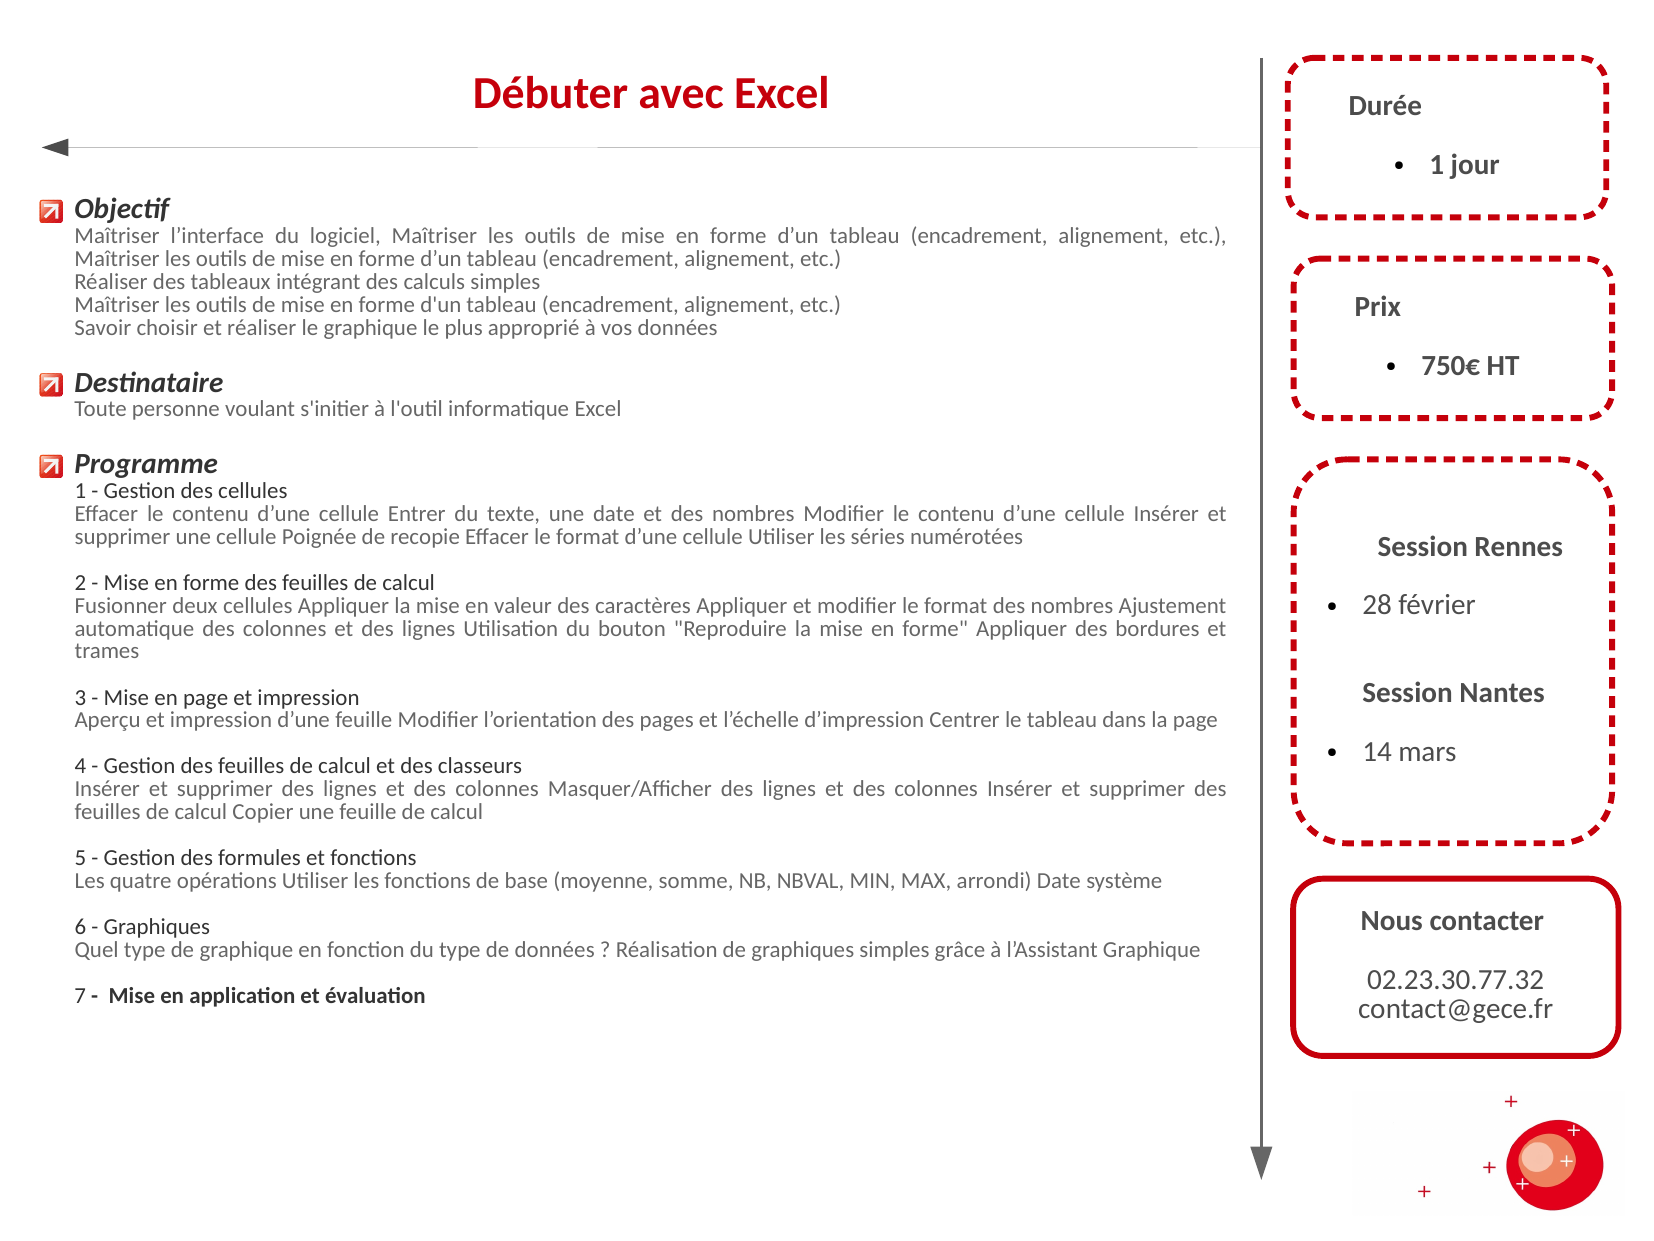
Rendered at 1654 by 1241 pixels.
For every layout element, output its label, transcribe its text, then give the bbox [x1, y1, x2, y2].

text_box Nous contacter 02.23.30.77.32 contact@gece.fr [1293, 878, 1619, 1056]
text_box Session Rennes 28 février Session Nantes 14 mars [1293, 459, 1613, 844]
table_header Objectif Maîtriser l’interface du logiciel, Maîtriser les outils de mise en forme d’un tableau (encadrement, alignement, etc.), Maîtriser les outils de mise en forme d’un tableau (encadrement, alignement, etc.) Réaliser des tableaux intégrant des calculs simples Maîtriser les outils de mise en forme d'un tableau (encadrement, alignement, etc.) Savoir choisir et réaliser le graphique le plus approprié à vos données Destinataire Toute personne voulant s'initier à l'outil informatique Excel Programme 1 - Gestion des cellules Effacer le contenu d’une cellule Entrer du texte, une date et des nombres Modifier le contenu d’une cellule Insérer et supprimer une cellule Poignée de recopie Effacer le format d’une cellule Utiliser les séries numérotées 2 - Mise en forme des feuilles de calcul Fusionner deux cellules Appliquer la mise en valeur des caractères Appliquer et modifier le format des nombres Ajustement automatique des colonnes et des lignes Utilisation du bouton "Reproduire la mise en forme" Appliquer des bordures et trames 3 - Mise en page et impression Aperçu et impression d’une feuille Modifier l’orientation des pages et l’échelle d’impression Centrer le tableau dans la page 4 - Gestion des feuilles de calcul et des classeurs Insérer et supprimer des lignes et des colonnes Masquer/Afficher des lignes et des colonnes Insérer et supprimer des feuilles de calcul Copier une feuille de calcul 5 - Gestion des formules et fonctions Les quatre opérations Utiliser les fonctions de base (moyenne, somme, NB, NBVAL, MIN, MAX, arrondi) Date système 6 - Graphiques Quel type de graphique en fonction du type de données ? Réalisation de graphiques simples grâce à l’Assistant Graphique 7 - Mise en application et évaluation [24, 156, 1243, 1223]
text_box Prix 750€ HT [1293, 258, 1613, 419]
table_header Débuter avec Excel [69, 148, 1260, 157]
text_box Durée 1 jour [1287, 57, 1607, 218]
table_header Débuter avec Excel [42, 38, 1261, 147]
picture [1352, 1091, 1625, 1216]
